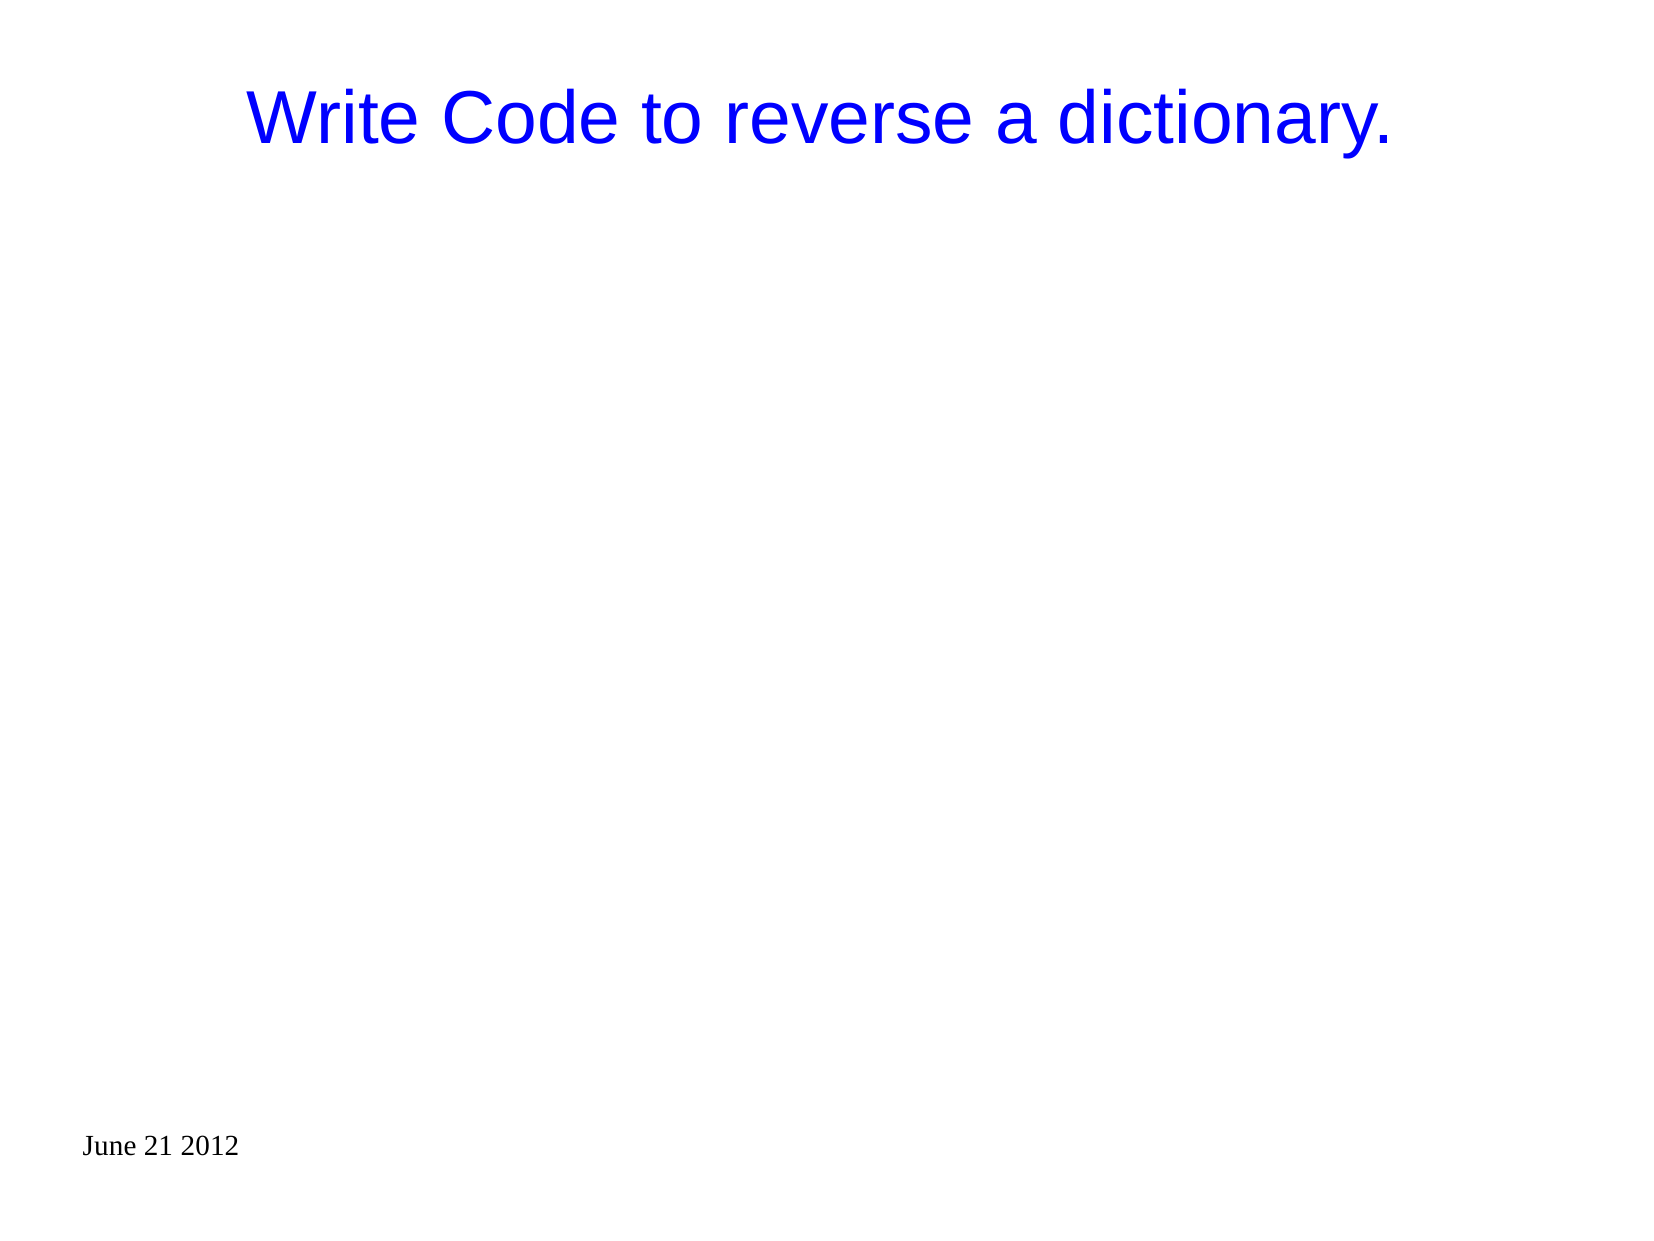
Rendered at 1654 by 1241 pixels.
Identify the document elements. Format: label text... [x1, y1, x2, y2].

title Write Code to reverse a dictionary. [76, 58, 1565, 178]
